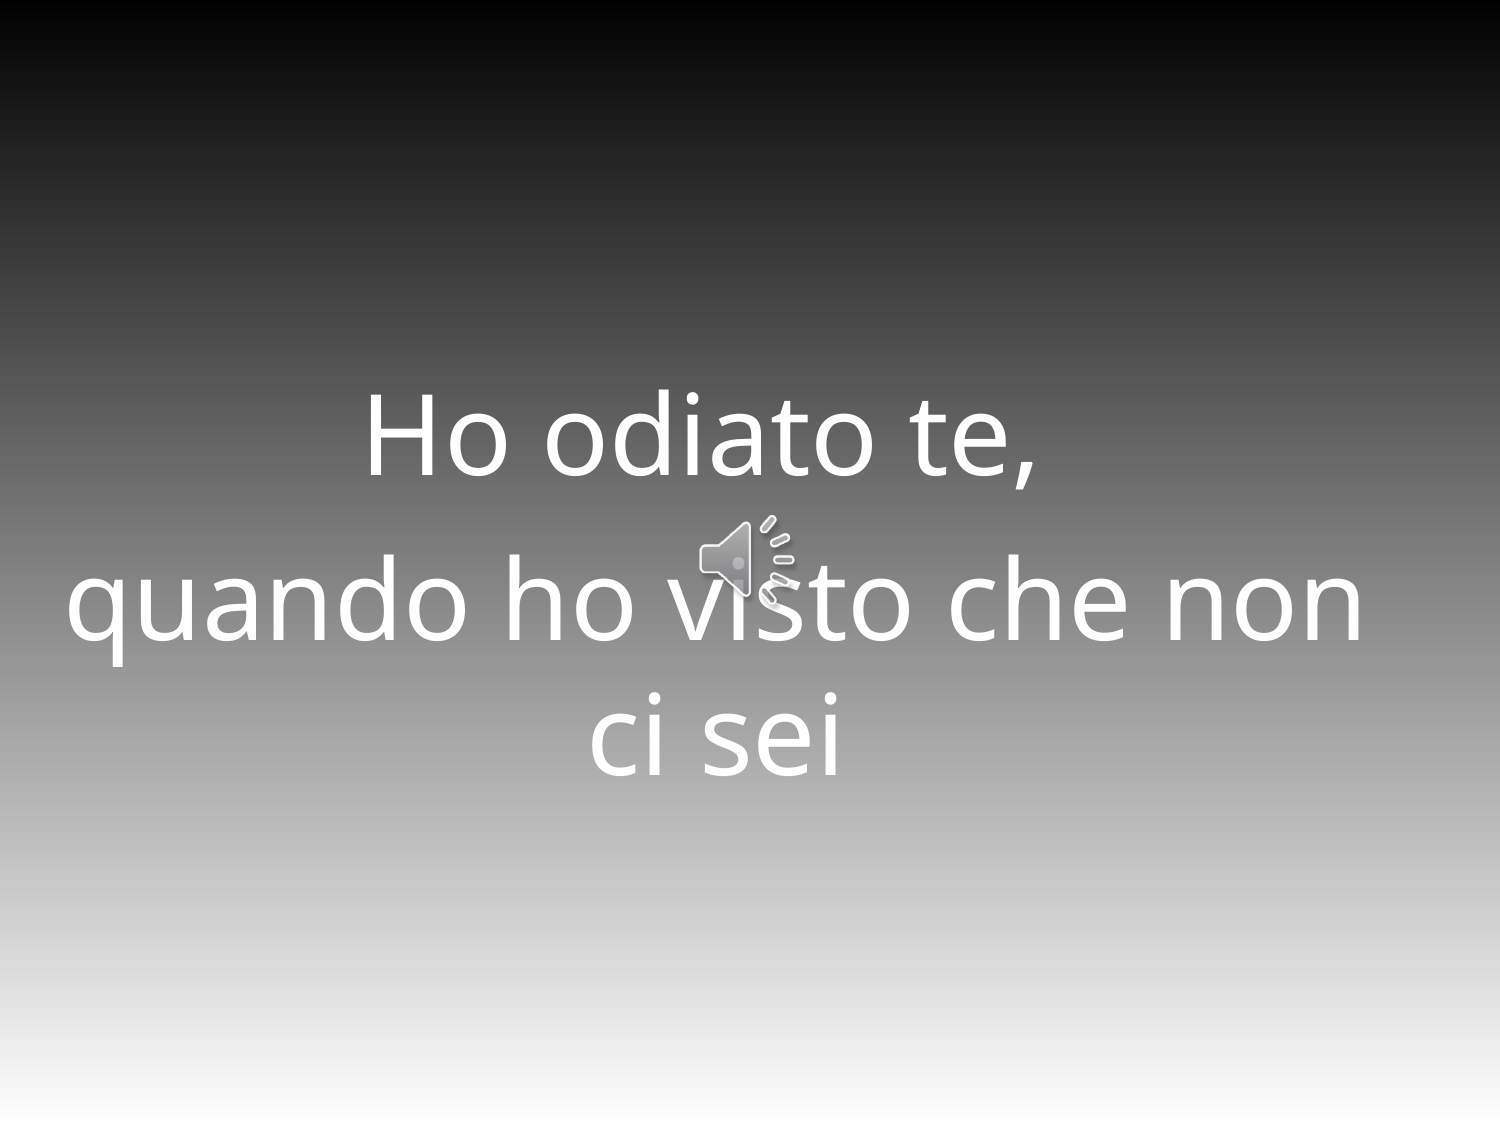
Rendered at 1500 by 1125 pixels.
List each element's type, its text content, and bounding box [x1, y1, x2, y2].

list Ho odiato te, quando ho visto che non ci sei [41, 191, 1392, 934]
picture [699, 512, 800, 613]
